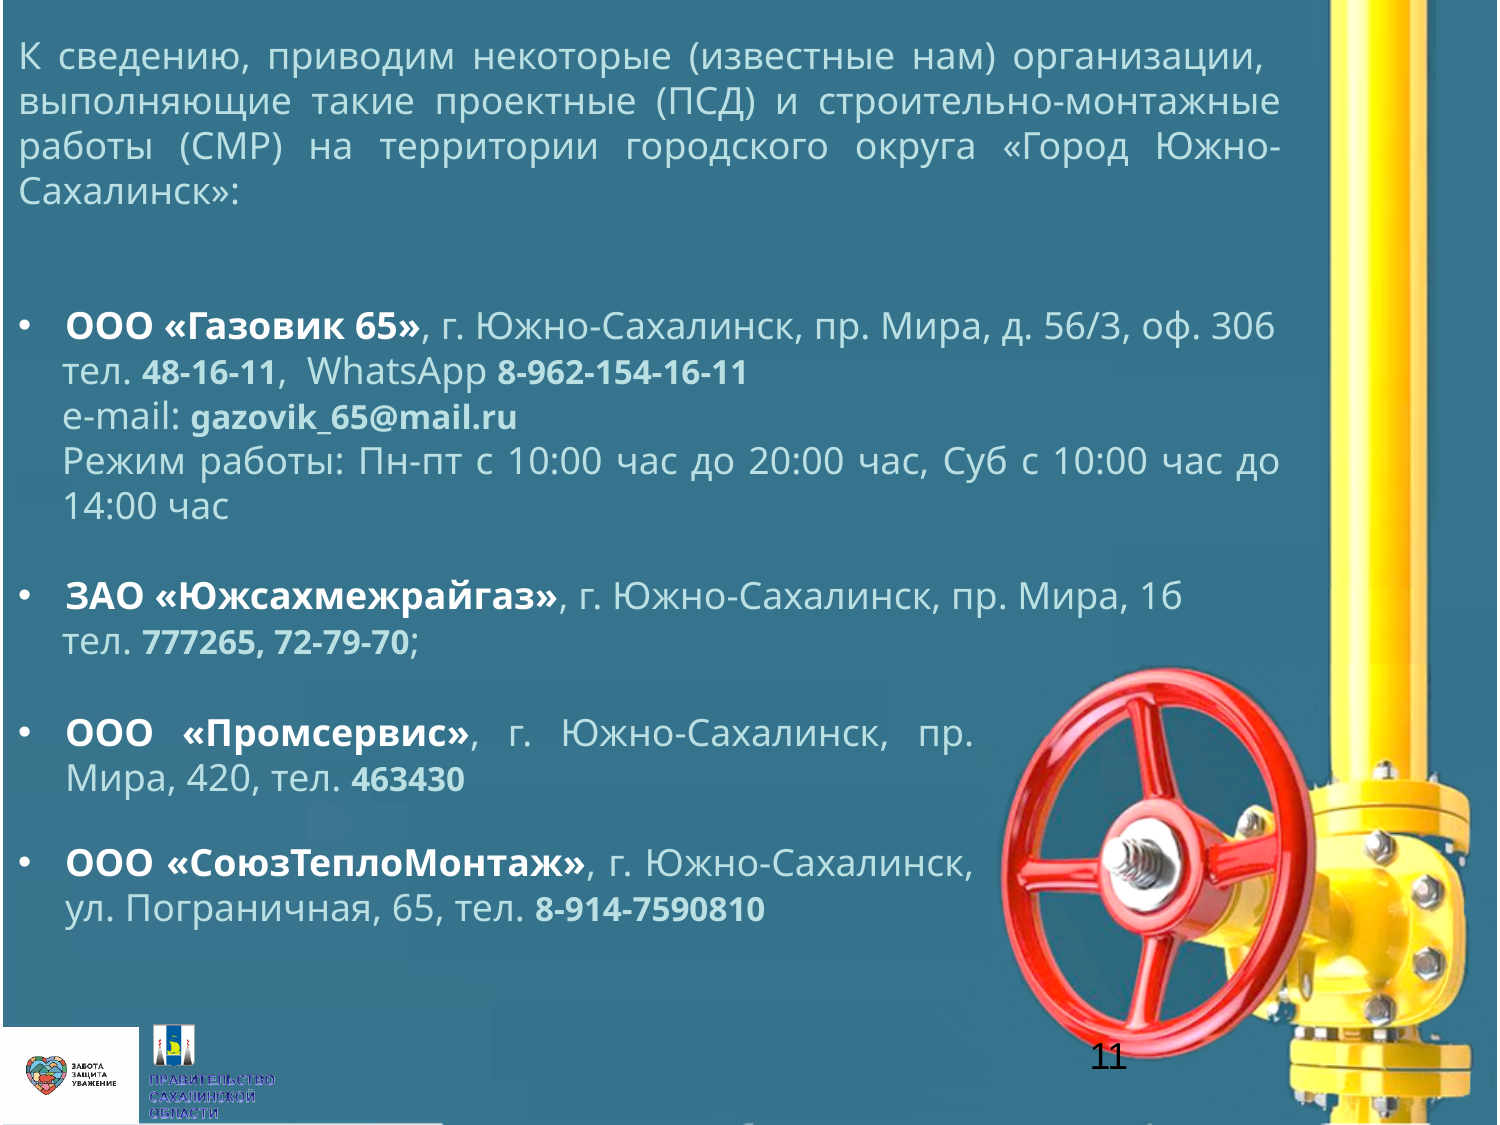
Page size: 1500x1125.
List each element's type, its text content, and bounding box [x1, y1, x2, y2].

text_box ООО «Промсервис», г. Южно-Сахалинск, пр. Мира, 420, тел. 463430 ООО «СоюзТеплоМонтаж», г. Южно-Сахалинск, ул. Пограничная, 65, тел. 8-914-7590810 [3, 701, 990, 937]
text_box <номер> [1074, 1024, 1425, 1103]
text_box К сведению, приводим некоторые (известные нам) организации, выполняющие такие проектные (ПСД) и строительно-монтажные работы (СМР) на территории городского округа «Город Южно-Сахалинск»: ООО «Газовик 65», г. Южно-Сахалинск, пр. Мира, д. 56/3, оф. 306 тел. 48-16-11, WhatsApp 8-962-154-16-11 e-mail: gazovik_65@mail.ru Режим работы: Пн-пт с 10:00 час до 20:00 час, Суб с 10:00 час до 14:00 час ЗАО «Южсахмежрайгаз», г. Южно-Сахалинск, пр. Мира, 1б тел. 777265, 72-79-70; [3, 25, 1297, 670]
picture [3, 0, 1497, 1125]
